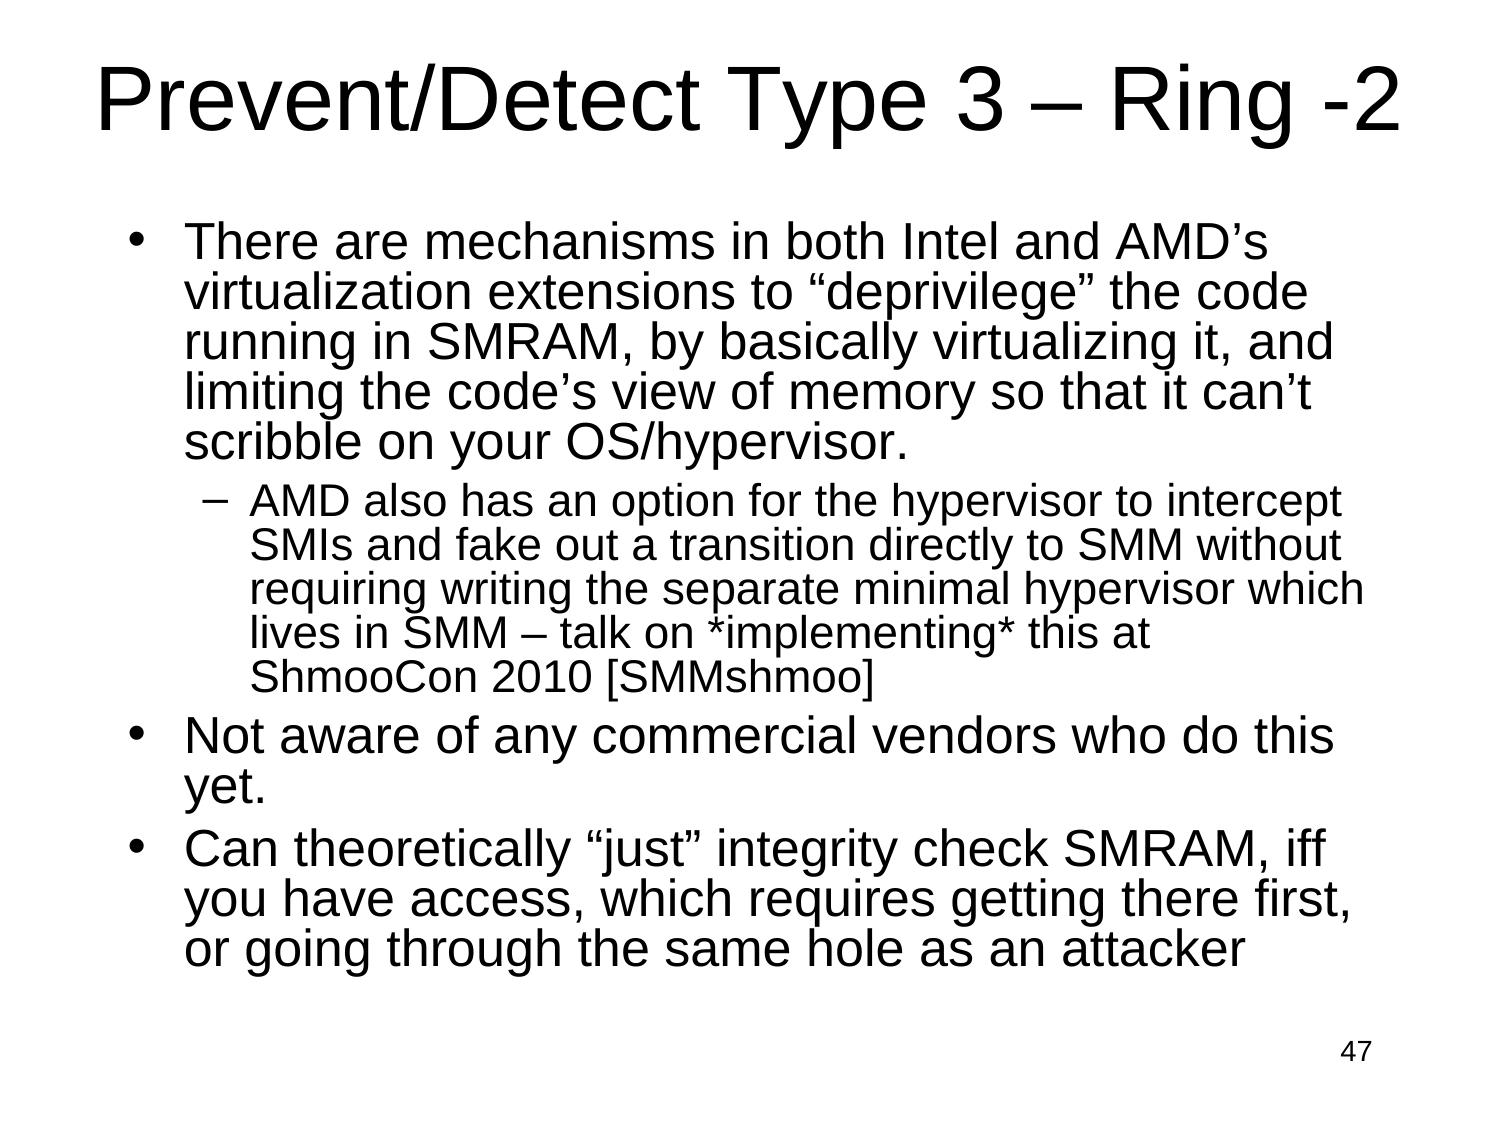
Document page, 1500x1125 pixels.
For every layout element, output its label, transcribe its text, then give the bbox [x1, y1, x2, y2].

text_box <number> [1074, 1025, 1388, 1101]
list There are mechanisms in both Intel and AMD’s virtualization extensions to “deprivilege” the code running in SMRAM, by basically virtualizing it, and limiting the code’s view of memory so that it can’t scribble on your OS/hypervisor. AMD also has an option for the hypervisor to intercept SMIs and fake out a transition directly to SMM without requiring writing the separate minimal hypervisor which lives in SMM – talk on *implementing* this at ShmooCon 2010 [SMMshmoo] Not aware of any commercial vendors who do this yet. Can theoretically “just” integrity check SMRAM, iff you have access, which requires getting there first, or going through the same hole as an attacker [112, 212, 1388, 1000]
title Prevent/Detect Type 3 – Ring -2 [0, 0, 1500, 188]
